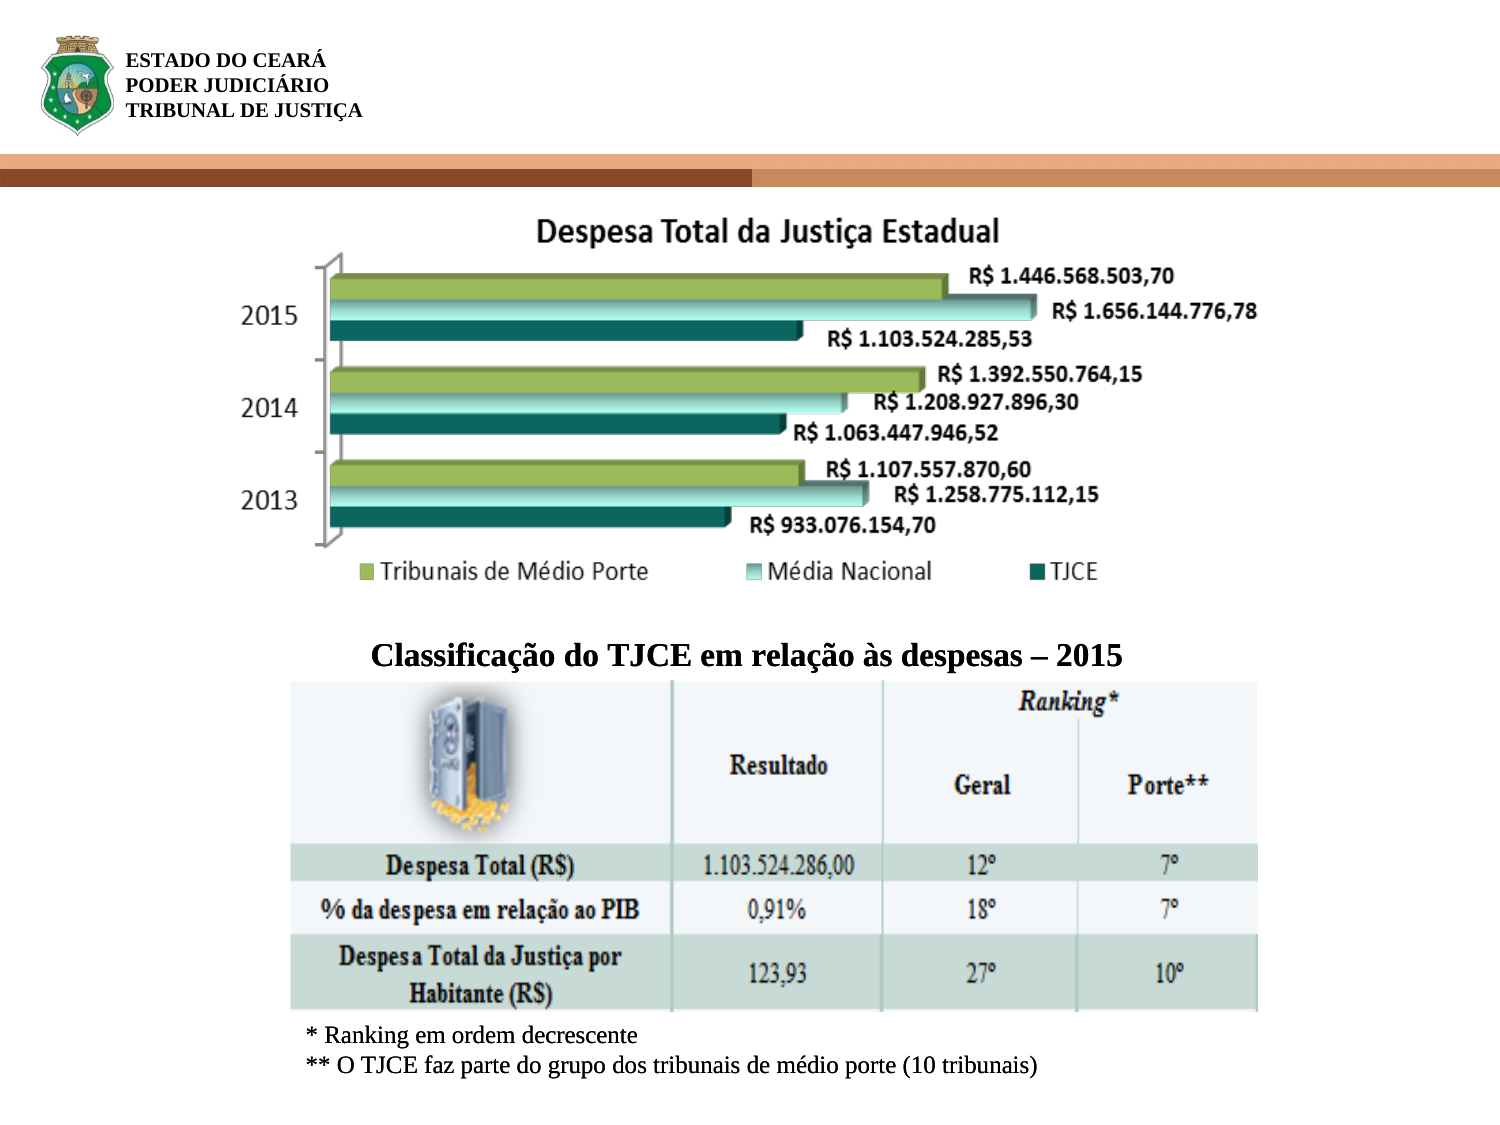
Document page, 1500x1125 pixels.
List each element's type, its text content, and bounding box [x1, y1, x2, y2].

text_box * Ranking em ordem decrescente ** O TJCE faz parte do grupo dos tribunais de médio porte (10 tribunais) [290, 1011, 1054, 1087]
picture [0, 154, 1500, 598]
picture [289, 680, 1258, 1012]
picture [37, 35, 118, 136]
text_box Classificação do TJCE em relação às despesas – 2015 [355, 625, 1140, 681]
